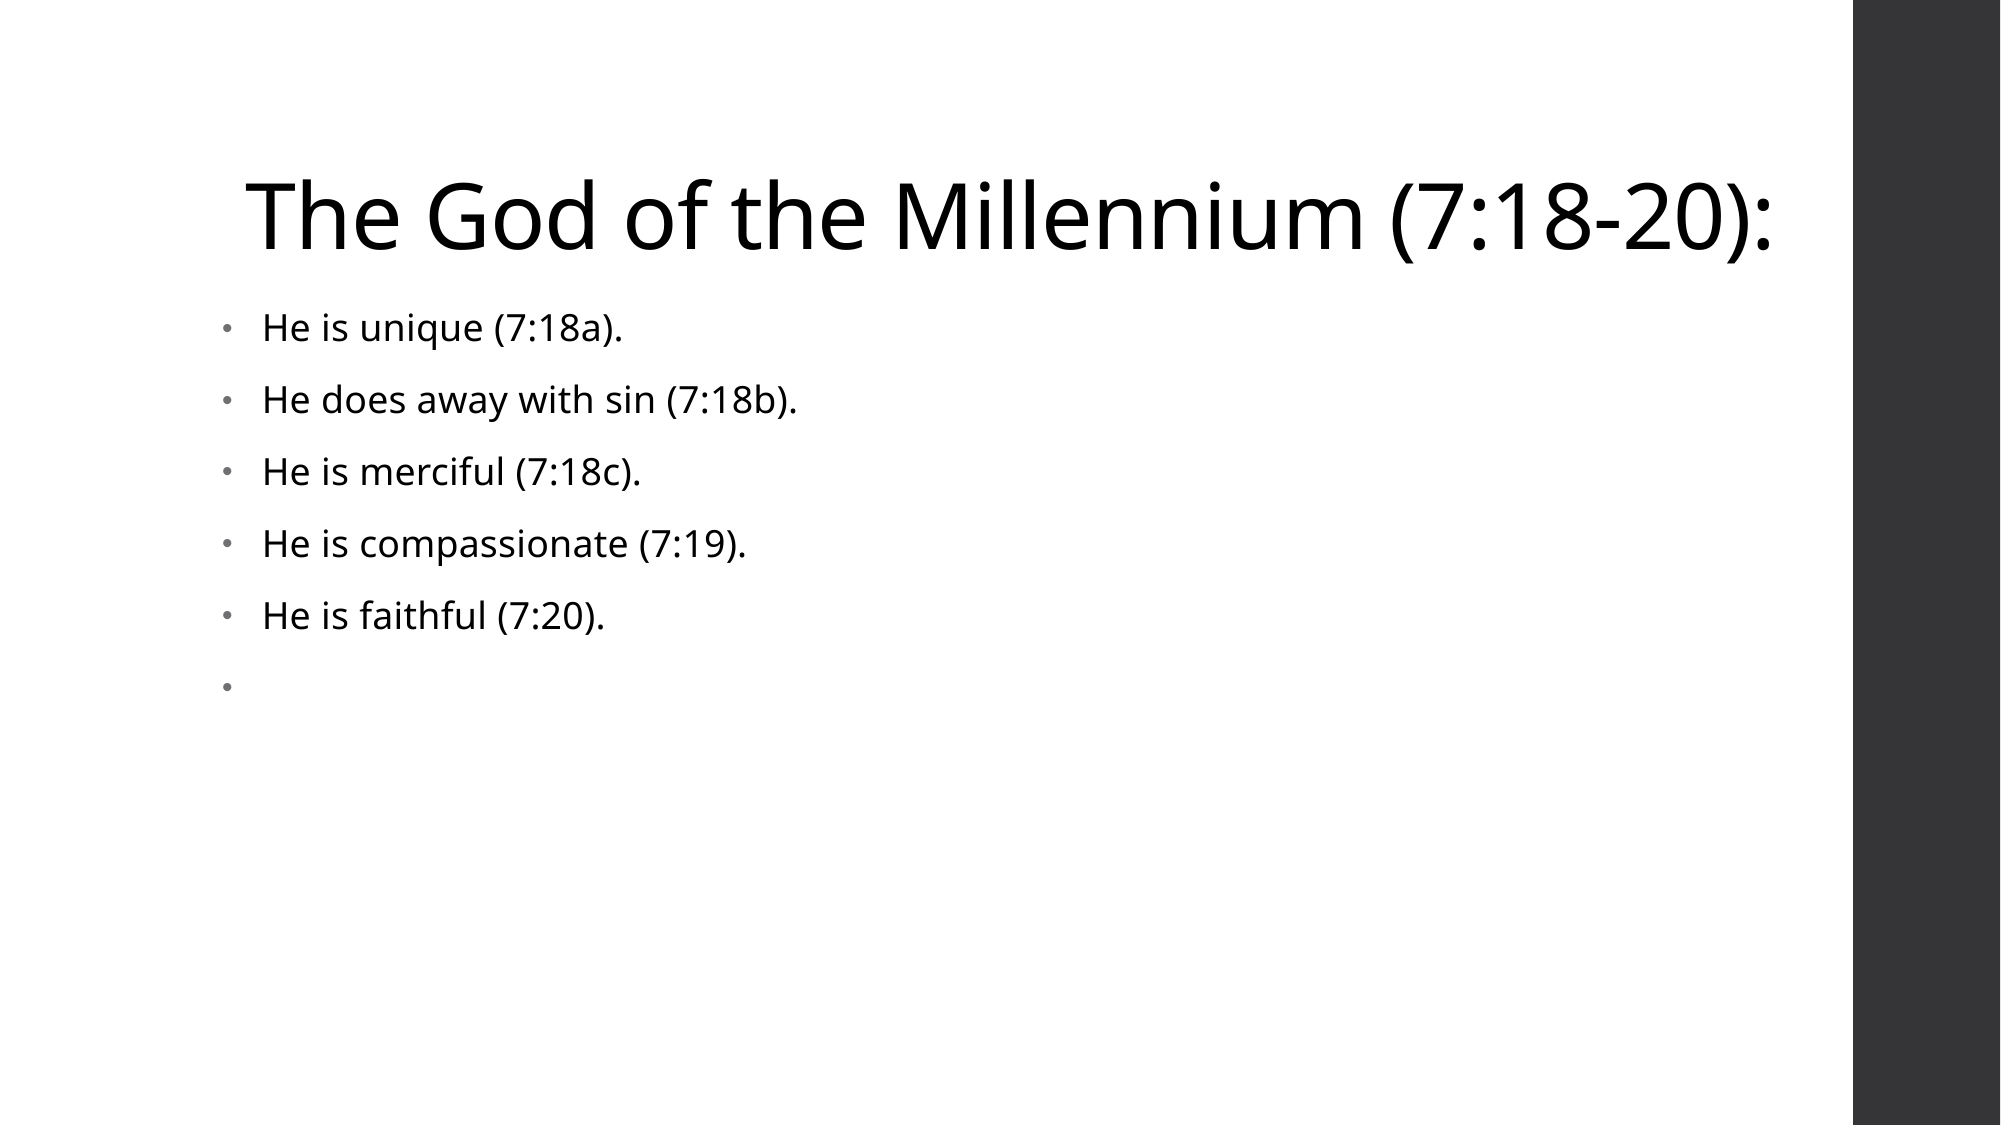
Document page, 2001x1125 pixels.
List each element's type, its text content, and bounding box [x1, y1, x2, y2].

title The God of the Millennium (7:18-20): [206, 60, 1797, 278]
list He is unique (7:18a). He does away with sin (7:18b). He is merciful (7:18c). He is compassionate (7:19). He is faithful (7:20). [206, 299, 1617, 1014]
